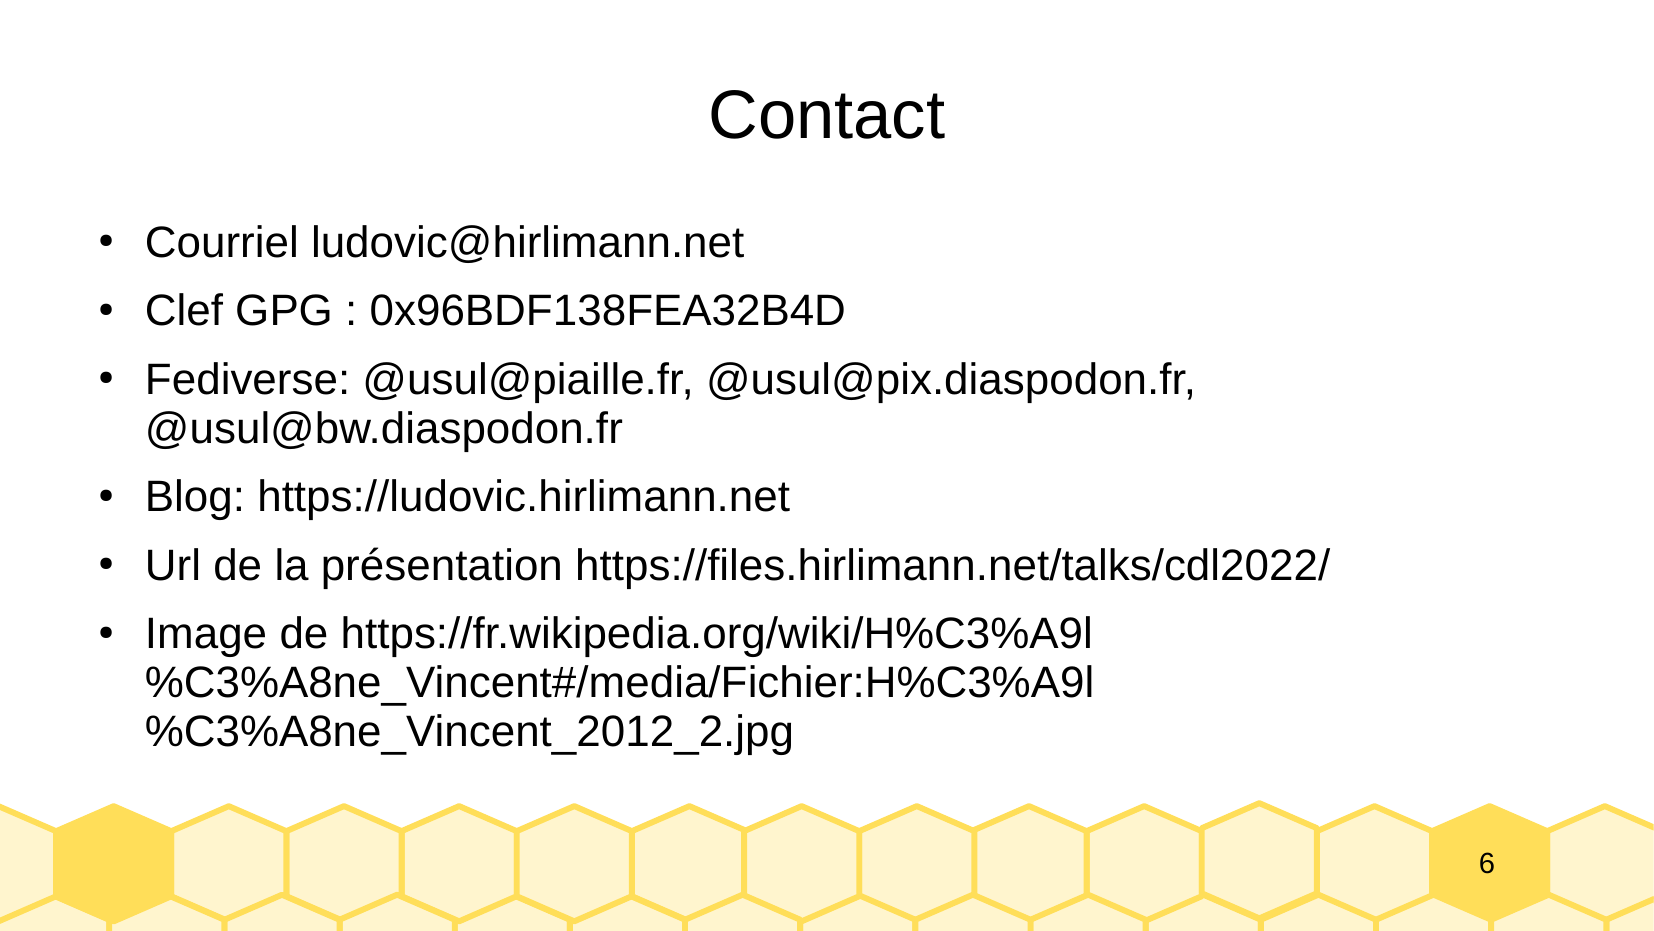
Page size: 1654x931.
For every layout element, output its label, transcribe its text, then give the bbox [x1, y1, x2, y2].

list Courriel ludovic@hirlimann.net Clef GPG : 0x96BDF138FEA32B4D Fediverse: @usul@piaille.fr, @usul@pix.diaspodon.fr, @usul@bw.diaspodon.fr Blog: https://ludovic.hirlimann.net Url de la présentation https://files.hirlimann.net/talks/cdl2022/ Image de https://fr.wikipedia.org/wiki/H%C3%A9l%C3%A8ne_Vincent#/media/Fichier:H%C3%A9l%C3%A8ne_Vincent_2012_2.jpg [82, 217, 1571, 758]
title Contact [82, 37, 1571, 193]
